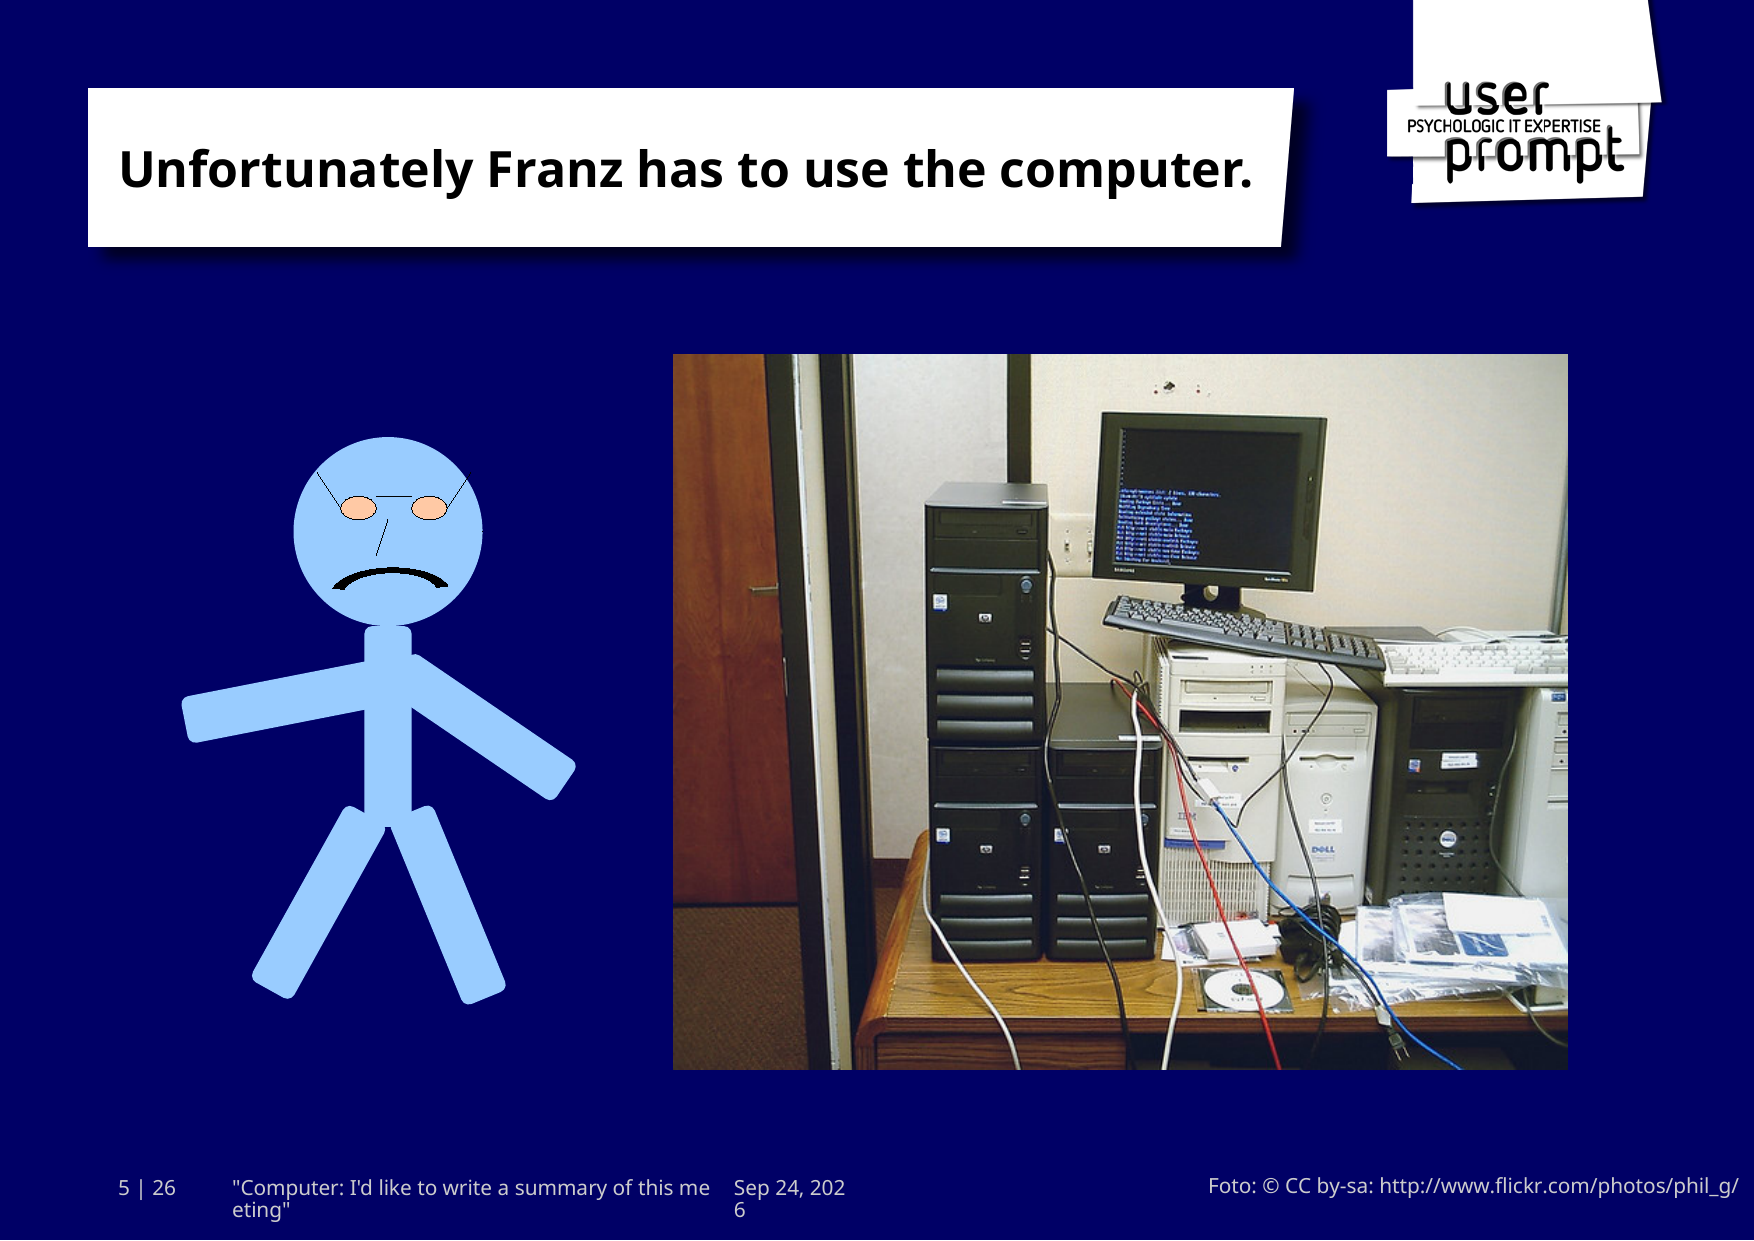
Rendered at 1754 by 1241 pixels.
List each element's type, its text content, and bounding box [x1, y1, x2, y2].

picture [1387, 0, 1671, 213]
text_box [181, 437, 576, 1005]
picture [88, 88, 1329, 278]
picture [673, 354, 1568, 1070]
text_box Foto: © CC by-sa: http://www.flickr.com/photos/phil_g/ [885, 1165, 1754, 1205]
title Unfortunately Franz has to use the computer. [88, 88, 1288, 249]
